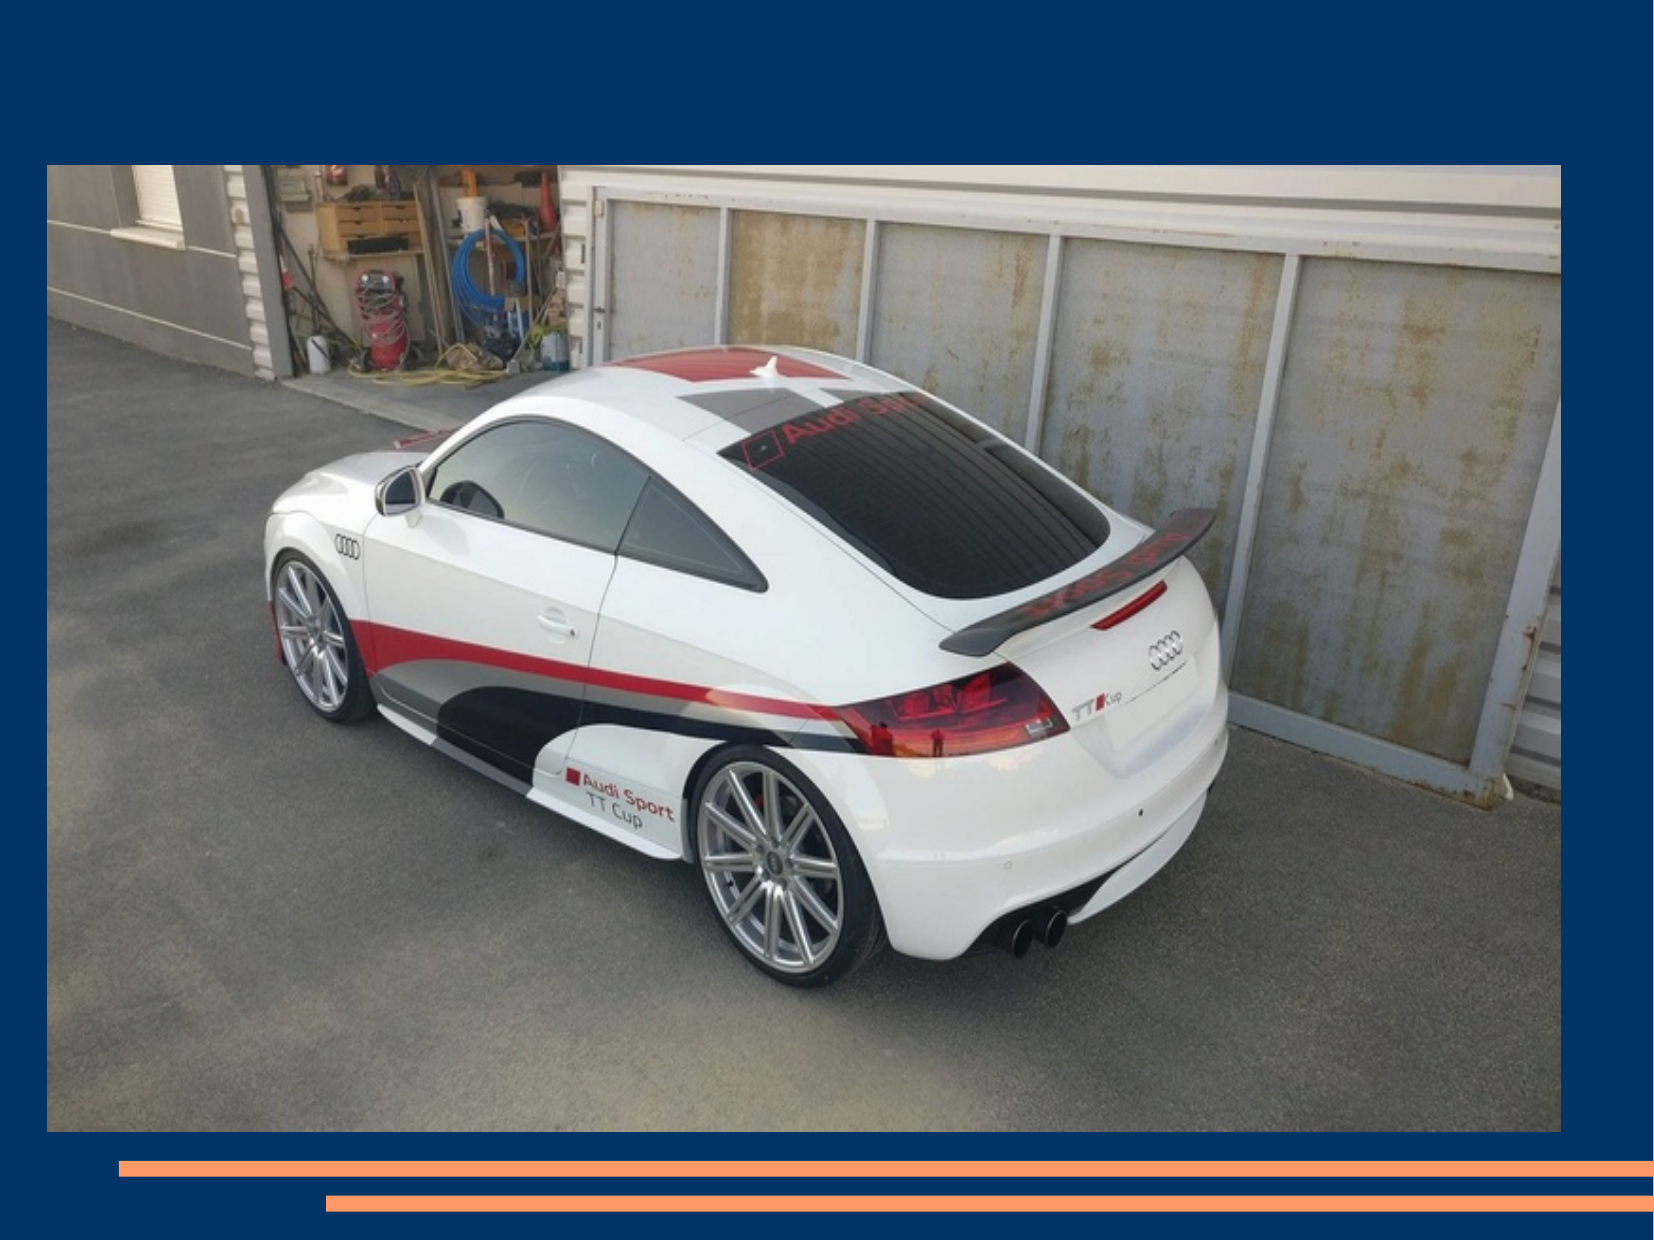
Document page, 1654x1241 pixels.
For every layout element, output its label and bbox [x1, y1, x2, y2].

picture [47, 165, 1561, 1132]
